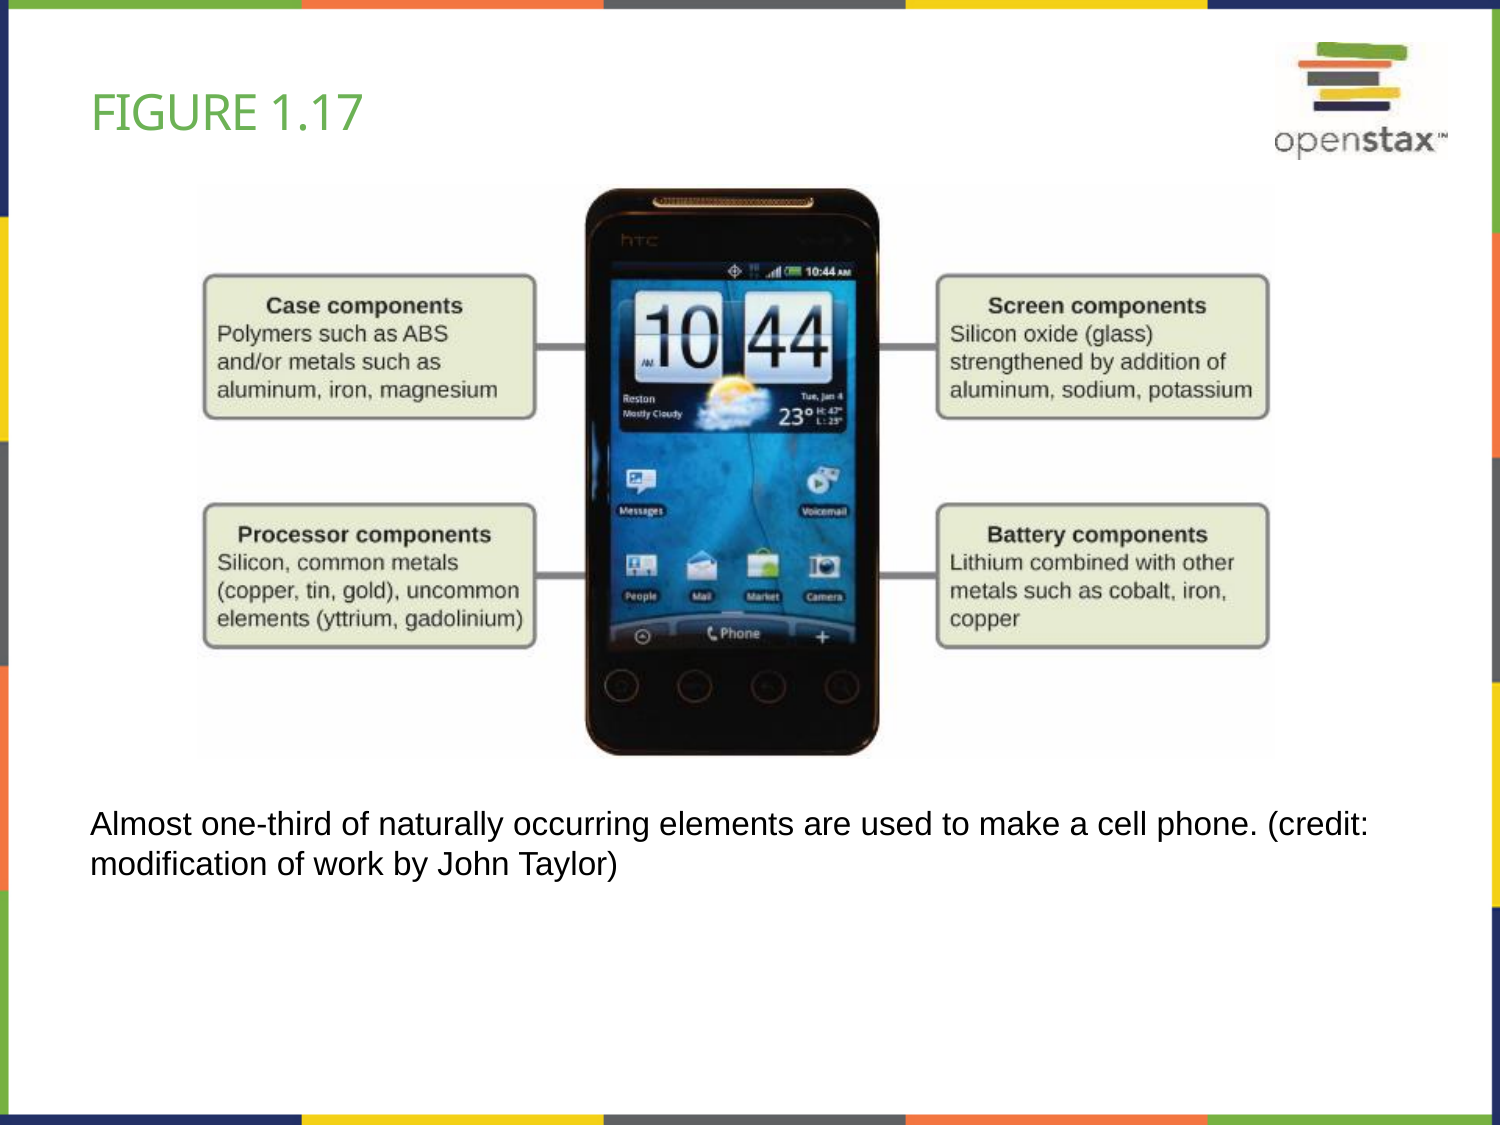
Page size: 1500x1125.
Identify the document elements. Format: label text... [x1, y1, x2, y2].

picture [0, 0, 1500, 1125]
title Figure 1.17 [75, 39, 1398, 148]
list Almost one-third of naturally occurring elements are used to make a cell phone. (credit: modification of work by John Taylor) [75, 794, 1398, 986]
